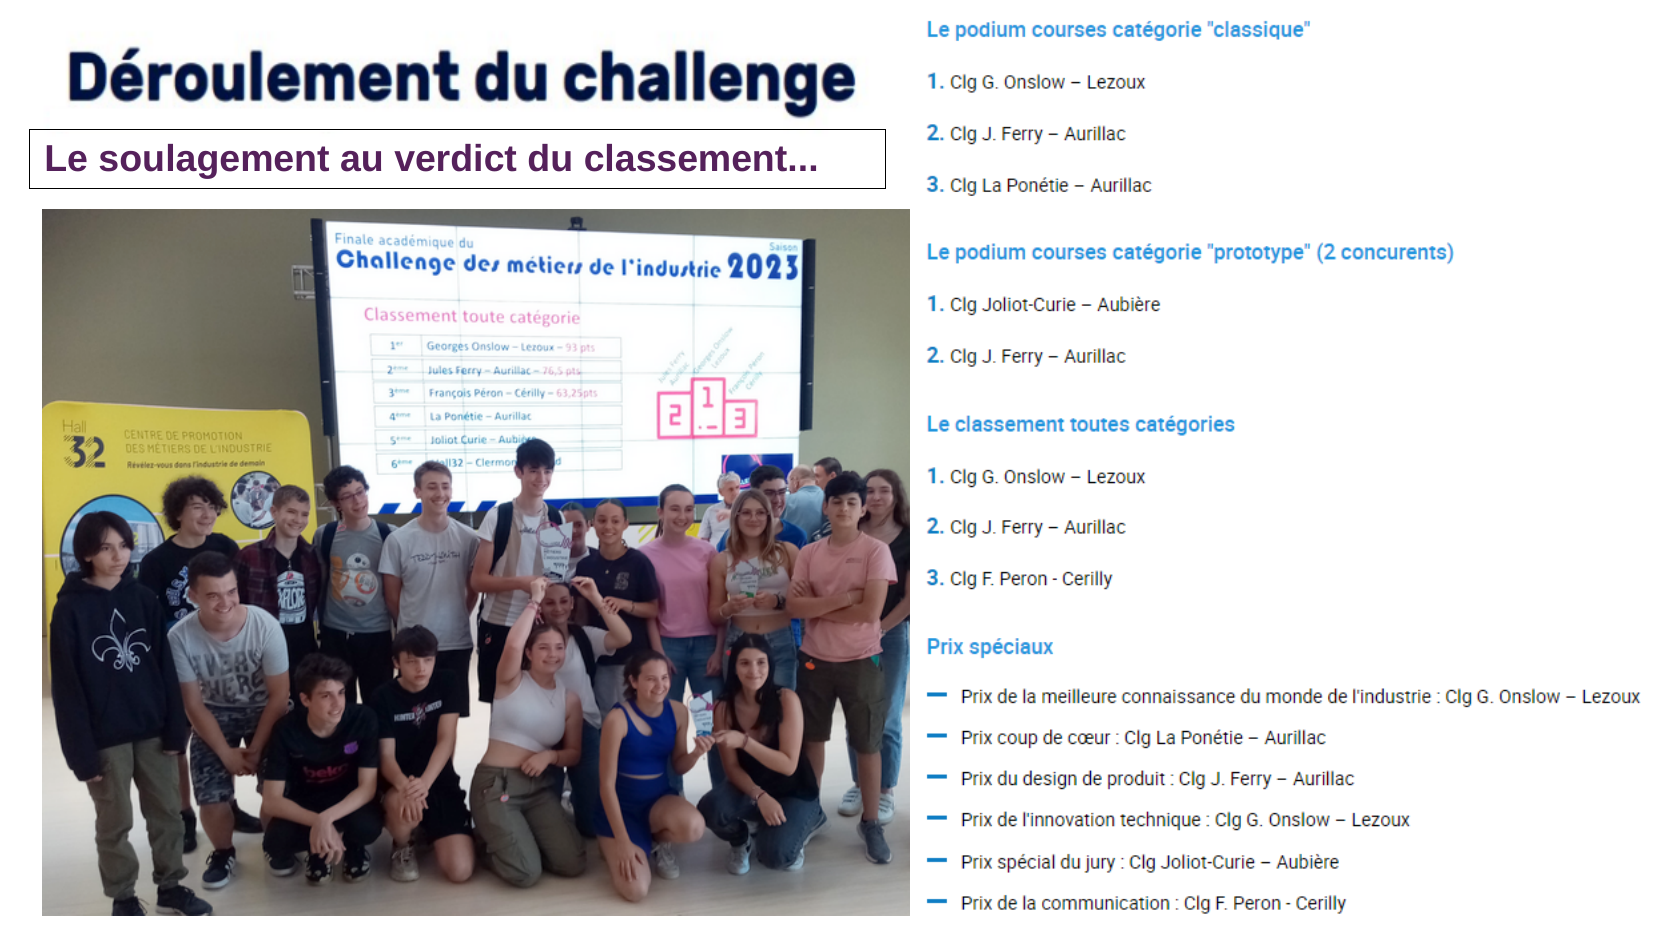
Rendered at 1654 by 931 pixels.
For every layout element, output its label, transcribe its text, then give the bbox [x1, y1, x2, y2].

picture [42, 0, 1654, 931]
picture [41, 29, 886, 129]
text_box Le soulagement au verdict du classement... [29, 129, 886, 189]
